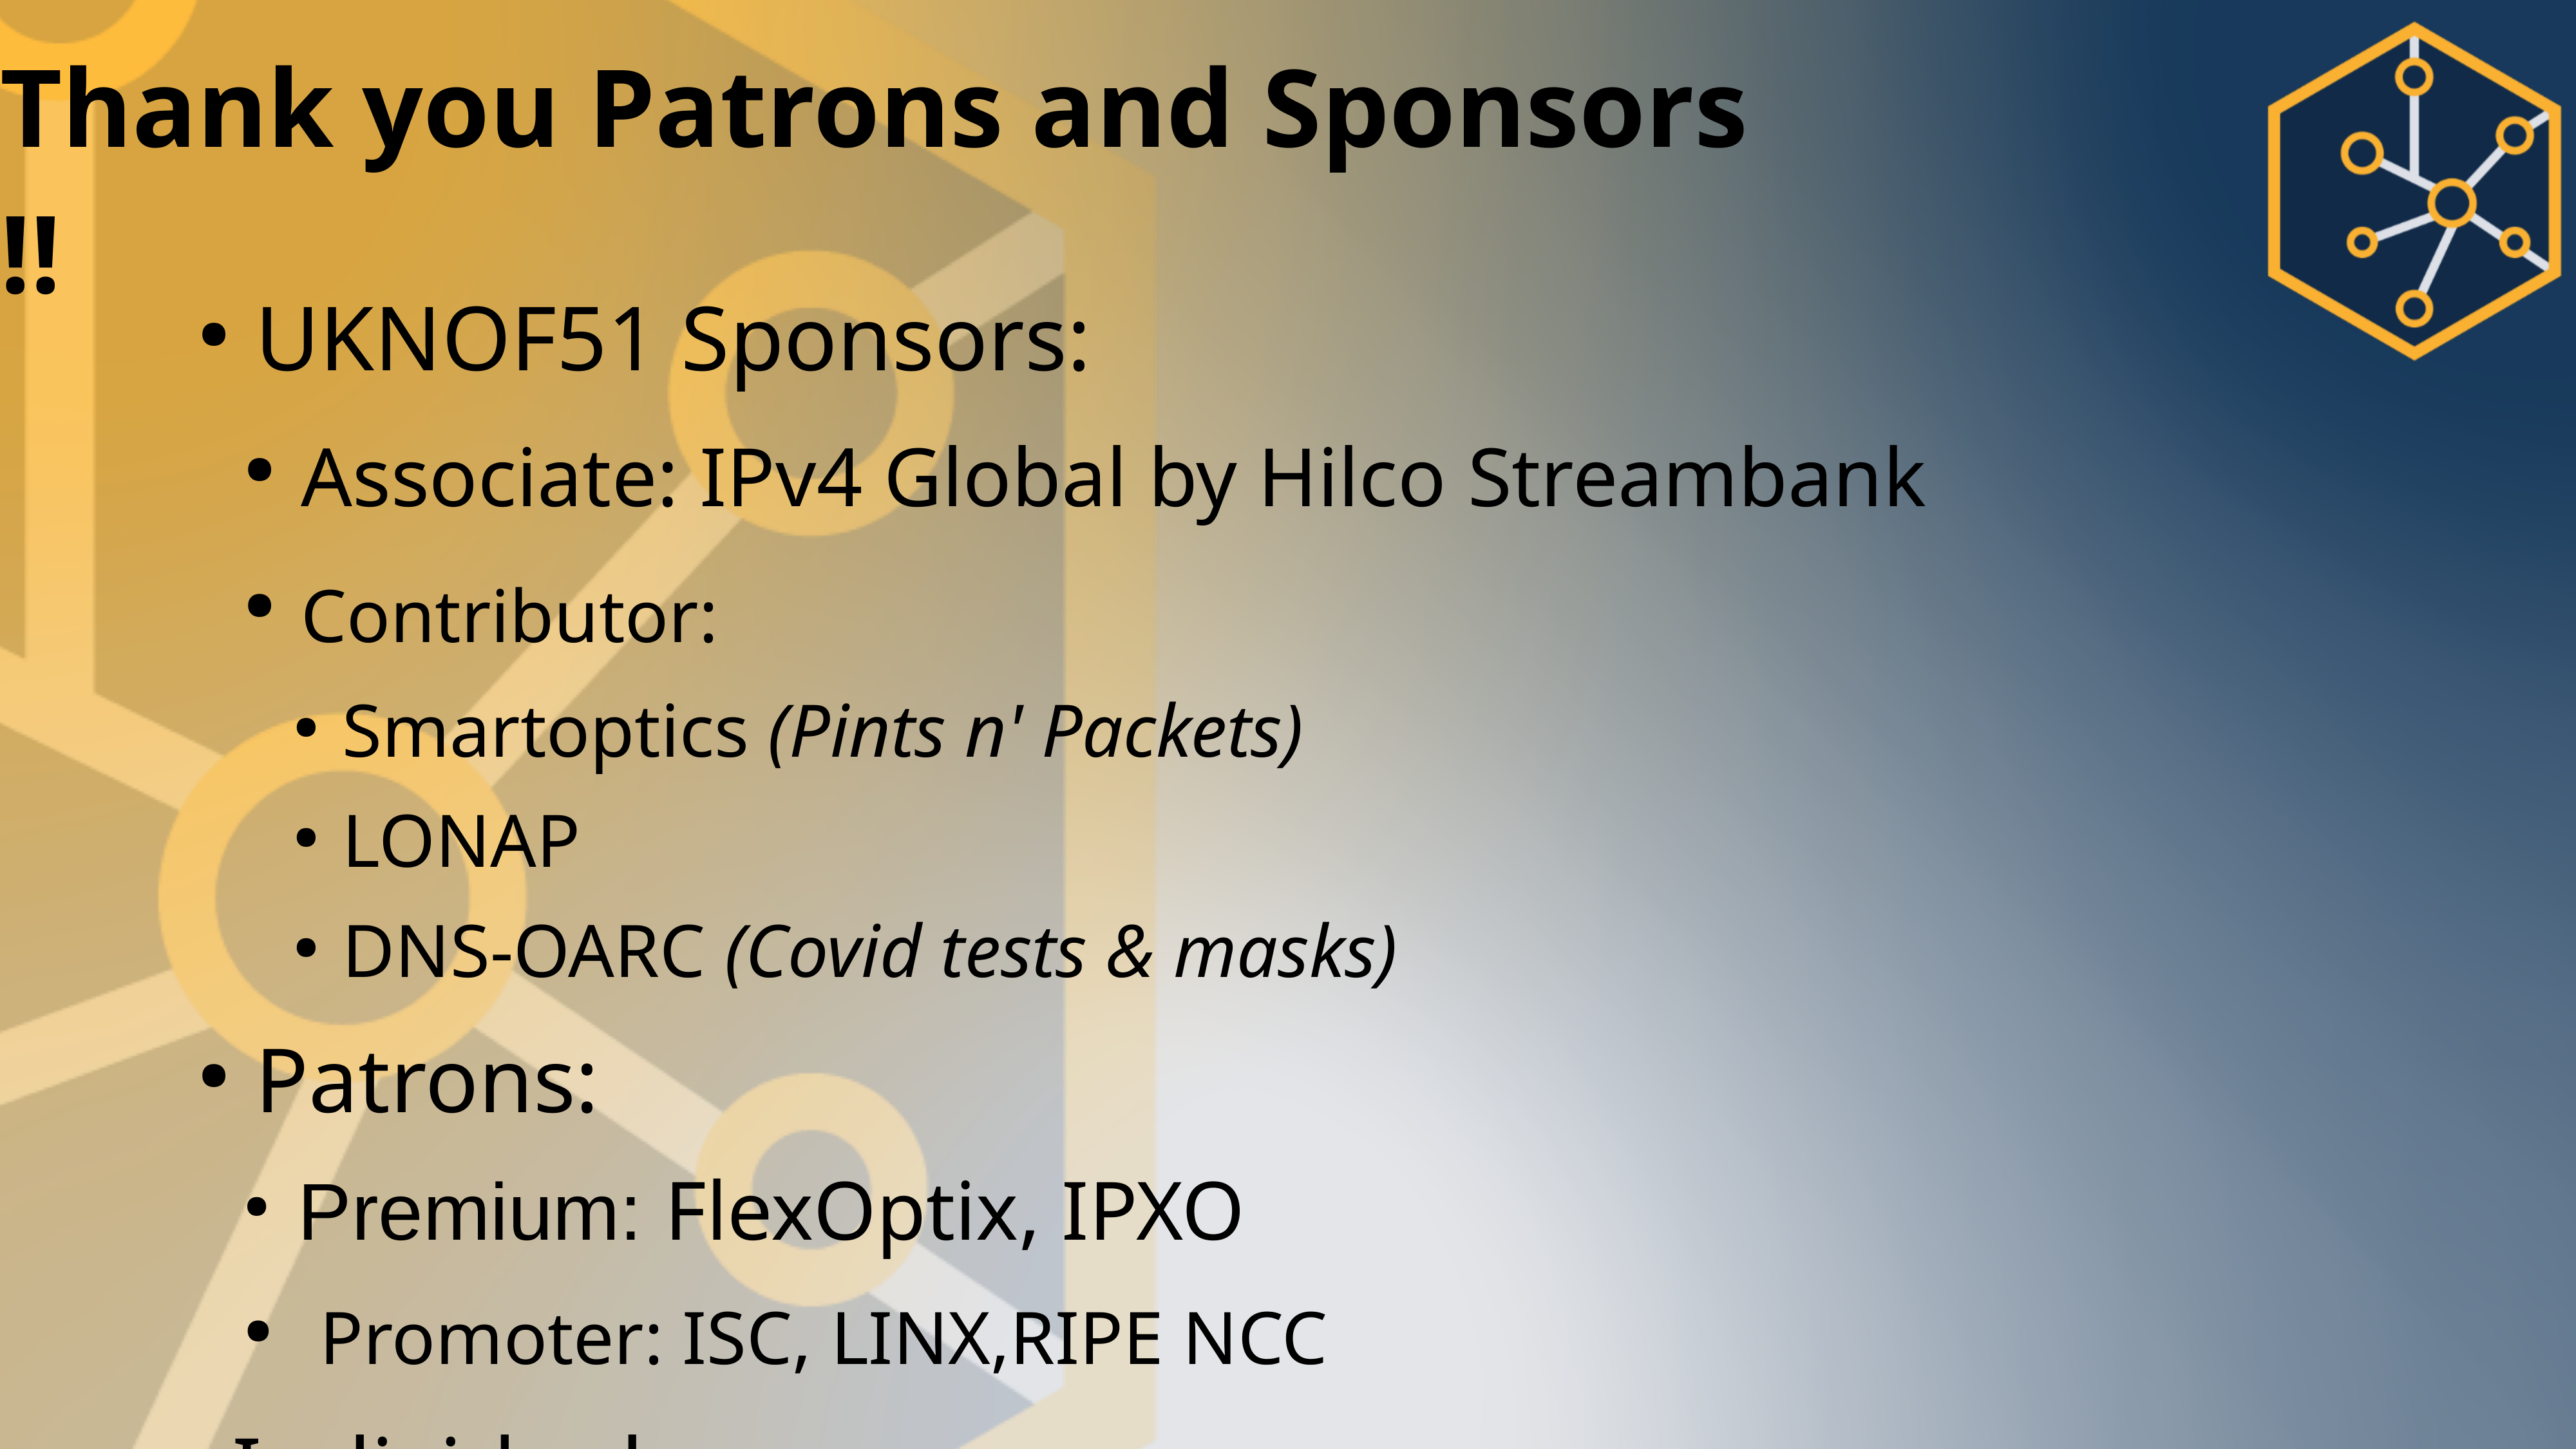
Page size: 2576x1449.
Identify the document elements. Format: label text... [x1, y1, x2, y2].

picture [0, 0, 2576, 1449]
title Thank you Patrons and Sponsors !! [0, 43, 1768, 314]
list UKNOF51 Sponsors: Associate: IPv4 Global by Hilco Streambank Contributor: Smartoptics (Pints n' Packets) LONAP DNS-OARC (Covid tests & masks) Patrons: Premium: FlexOptix, IPXO Promoter: ISC, LINX,RIPE NCC Individuals [186, 276, 2389, 1128]
